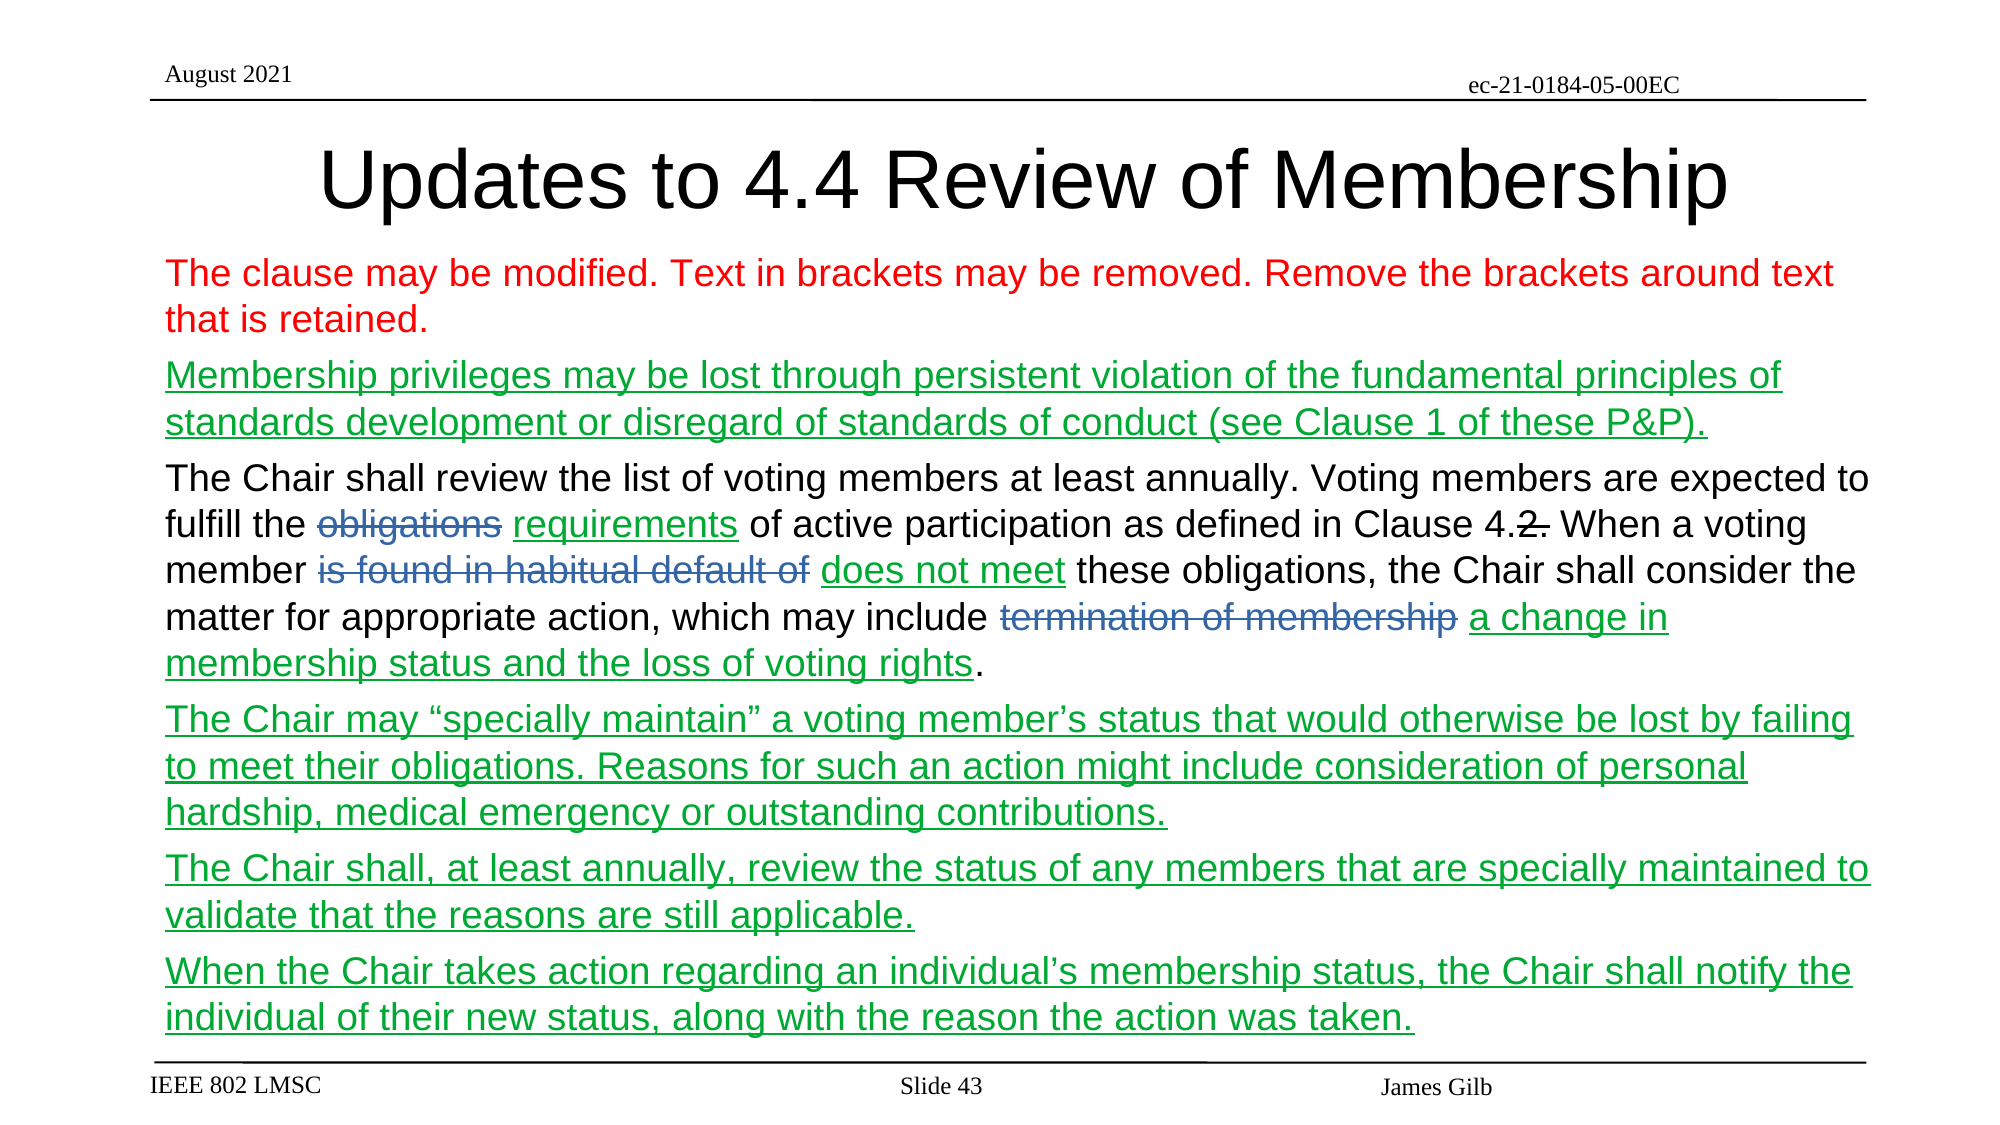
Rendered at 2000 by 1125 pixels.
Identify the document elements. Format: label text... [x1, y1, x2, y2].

text_box Slide [799, 1069, 1083, 1108]
title Updates to 4.4 Review of Membership [149, 112, 1900, 238]
list The clause may be modified. Text in brackets may be removed. Remove the brackets around text that is retained. Membership privileges may be lost through persistent violation of the fundamental principles of standards development or disregard of standards of conduct (see Clause 1 of these P&P). The Chair shall review the list of voting members at least annually. Voting members are expected to fulfill the obligations requirements of active participation as defined in Clause 4.2. When a voting member is found in habitual default of does not meet these obligations, the Chair shall consider the matter for appropriate action, which may include termination of membership a change in membership status and the loss of voting rights. The Chair may “specially maintain” a voting member’s status that would otherwise be lost by failing to meet their obligations. Reasons for such an action might include consideration of personal hardship, medical emergency or outstanding contributions. The Chair shall, at least annually, review the status of any members that are specially maintained to validate that the reasons are still applicable. When the Chair takes action regarding an individual’s membership status, the Chair shall notify the individual of their new status, along with the reason the action was taken. [149, 239, 1900, 1051]
